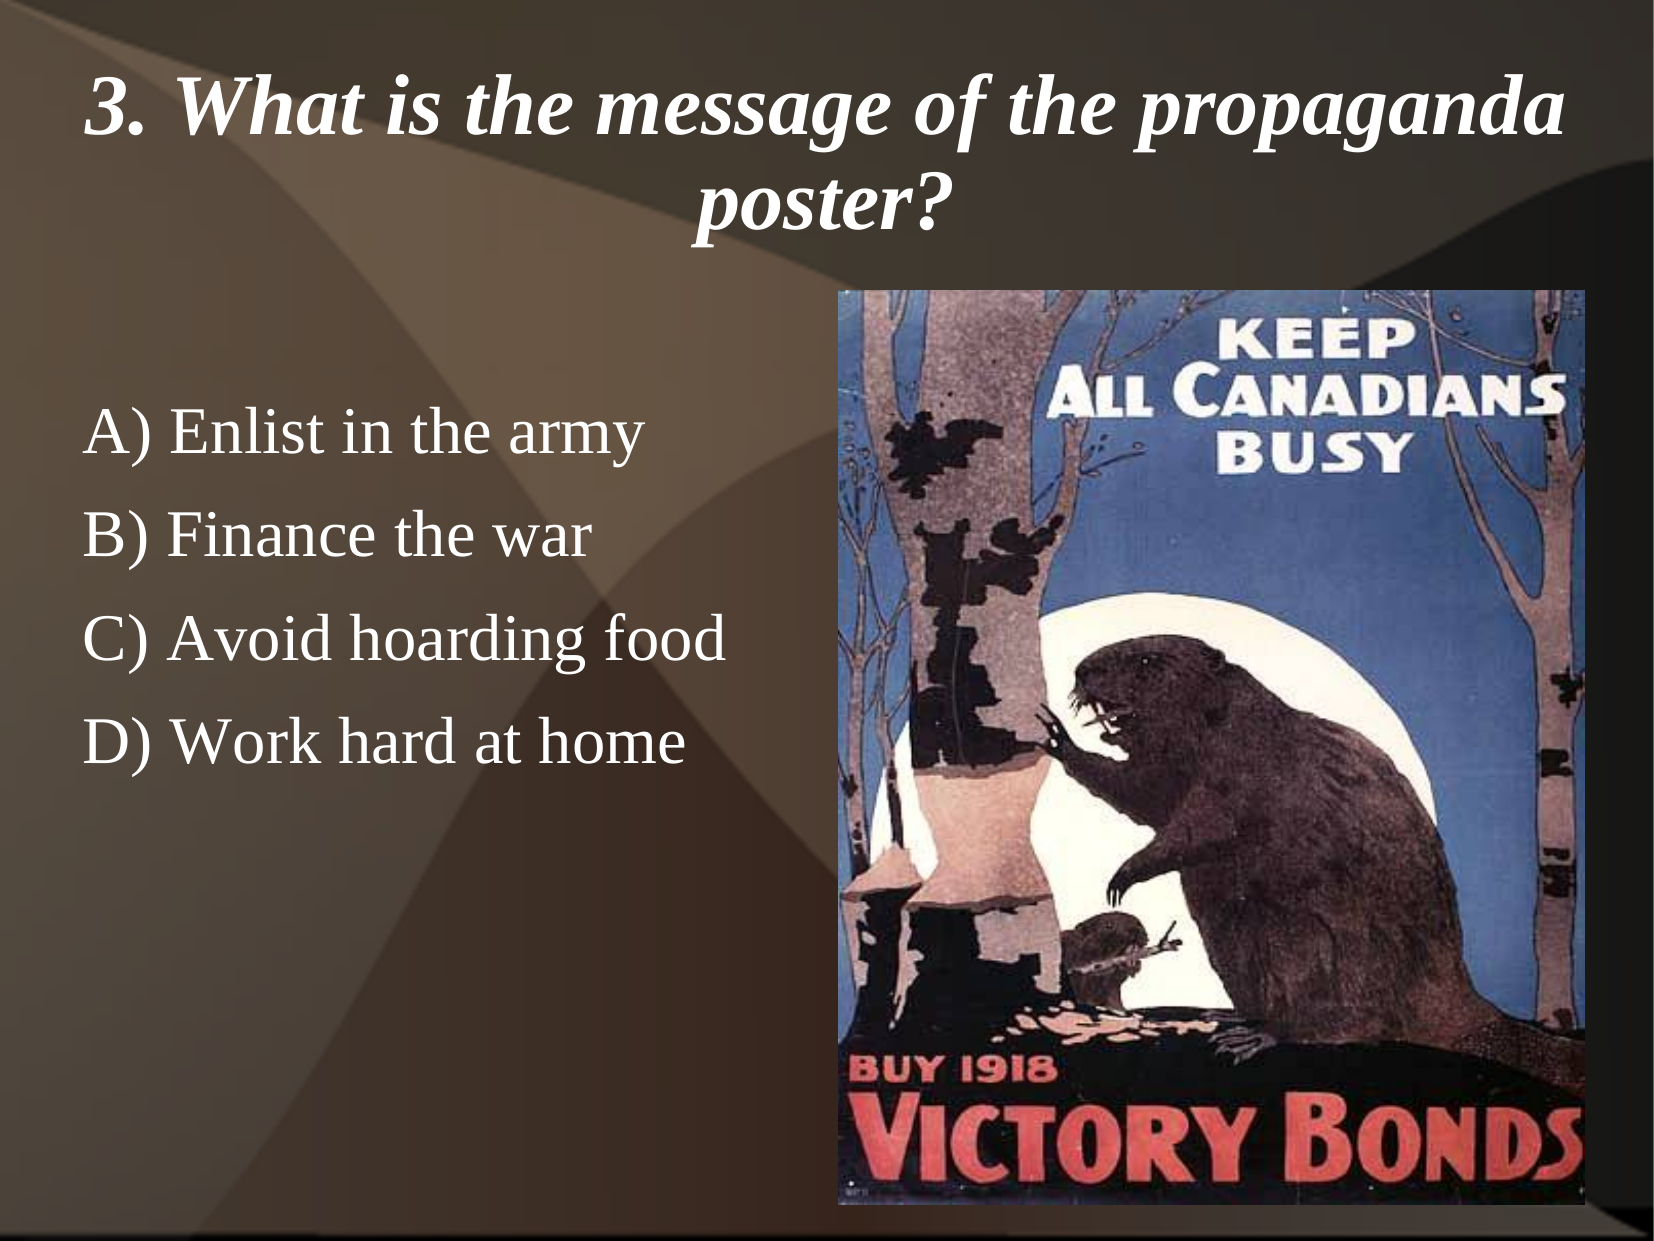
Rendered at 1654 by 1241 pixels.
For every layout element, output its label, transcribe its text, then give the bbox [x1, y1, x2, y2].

list A) Enlist in the army B) Finance the war C) Avoid hoarding food D) Work hard at home [82, 290, 809, 1010]
picture [0, 0, 1654, 1241]
title 3. What is the message of the propaganda poster? [82, 49, 1571, 257]
